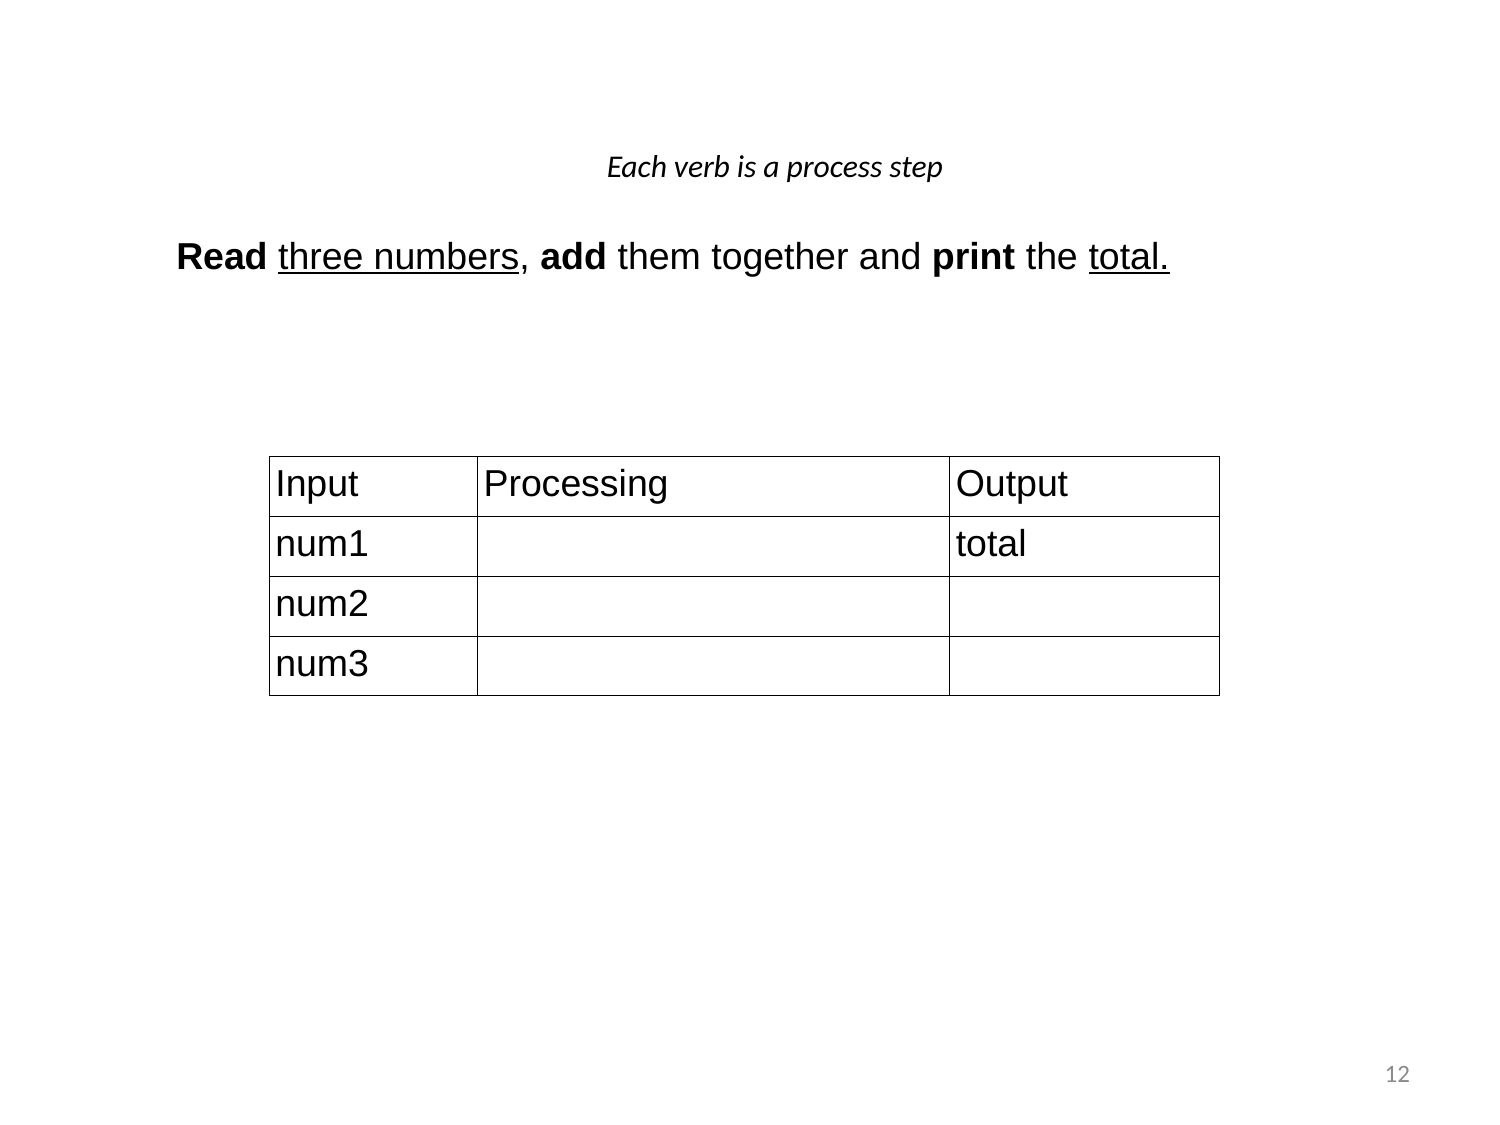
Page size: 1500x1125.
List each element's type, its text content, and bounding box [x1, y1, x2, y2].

table_cell [950, 577, 1219, 636]
table_cell [950, 637, 1219, 695]
title Each verb is a process step [112, 99, 1438, 225]
slide_number <number> [1074, 1042, 1425, 1103]
table_cell num2 [270, 577, 477, 636]
table_header Processing [478, 457, 949, 516]
text_box Read three numbers, add them together and print the total. [161, 224, 1378, 355]
table_cell total [950, 517, 1219, 576]
table_cell [478, 577, 949, 636]
table_cell [478, 637, 949, 695]
table_header Input [270, 457, 477, 516]
table_header Output [950, 457, 1219, 516]
table_cell num1 [270, 517, 477, 576]
table_cell num3 [270, 637, 477, 695]
table_cell [478, 517, 949, 576]
